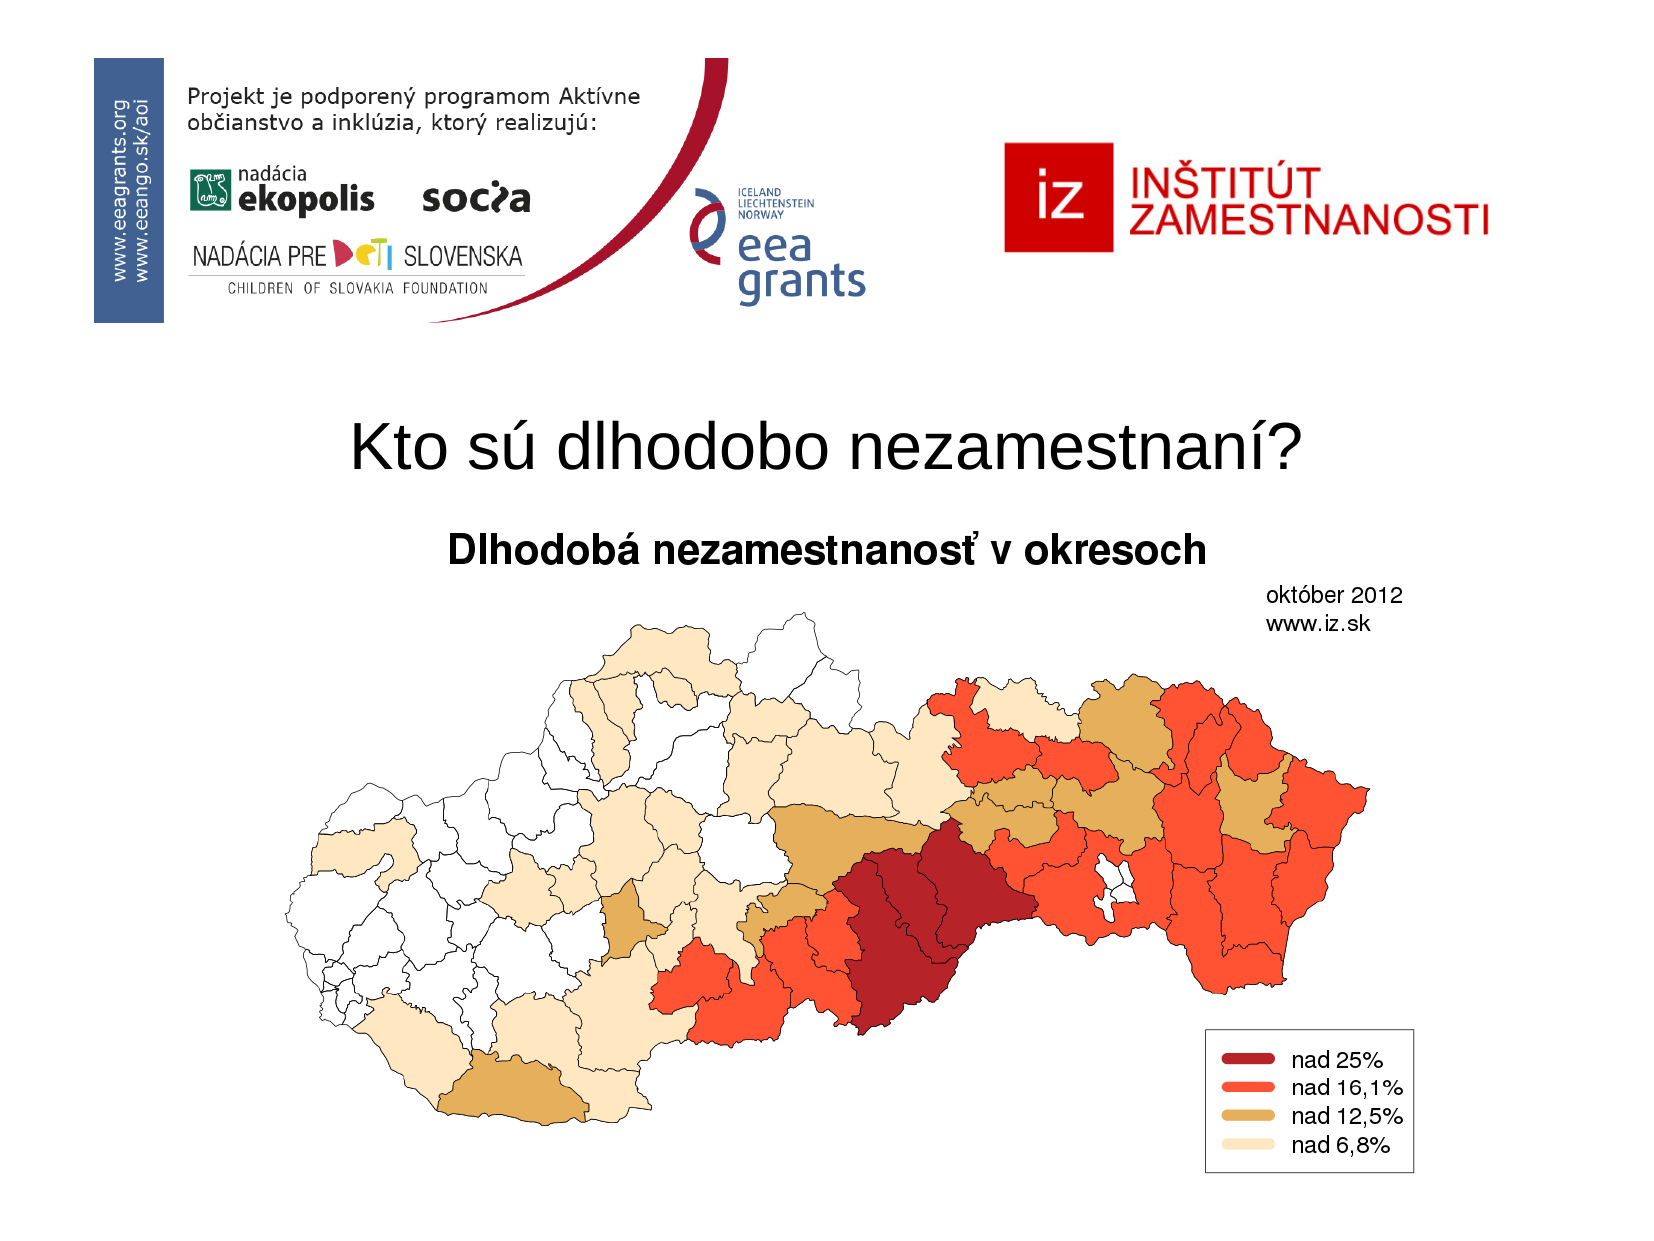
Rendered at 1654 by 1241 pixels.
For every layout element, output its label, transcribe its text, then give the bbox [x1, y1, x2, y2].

picture [944, 47, 1548, 343]
subtitle Kto sú dlhodobo nezamestnaní? [82, 236, 1571, 956]
picture [234, 531, 1420, 1179]
picture [94, 58, 887, 324]
